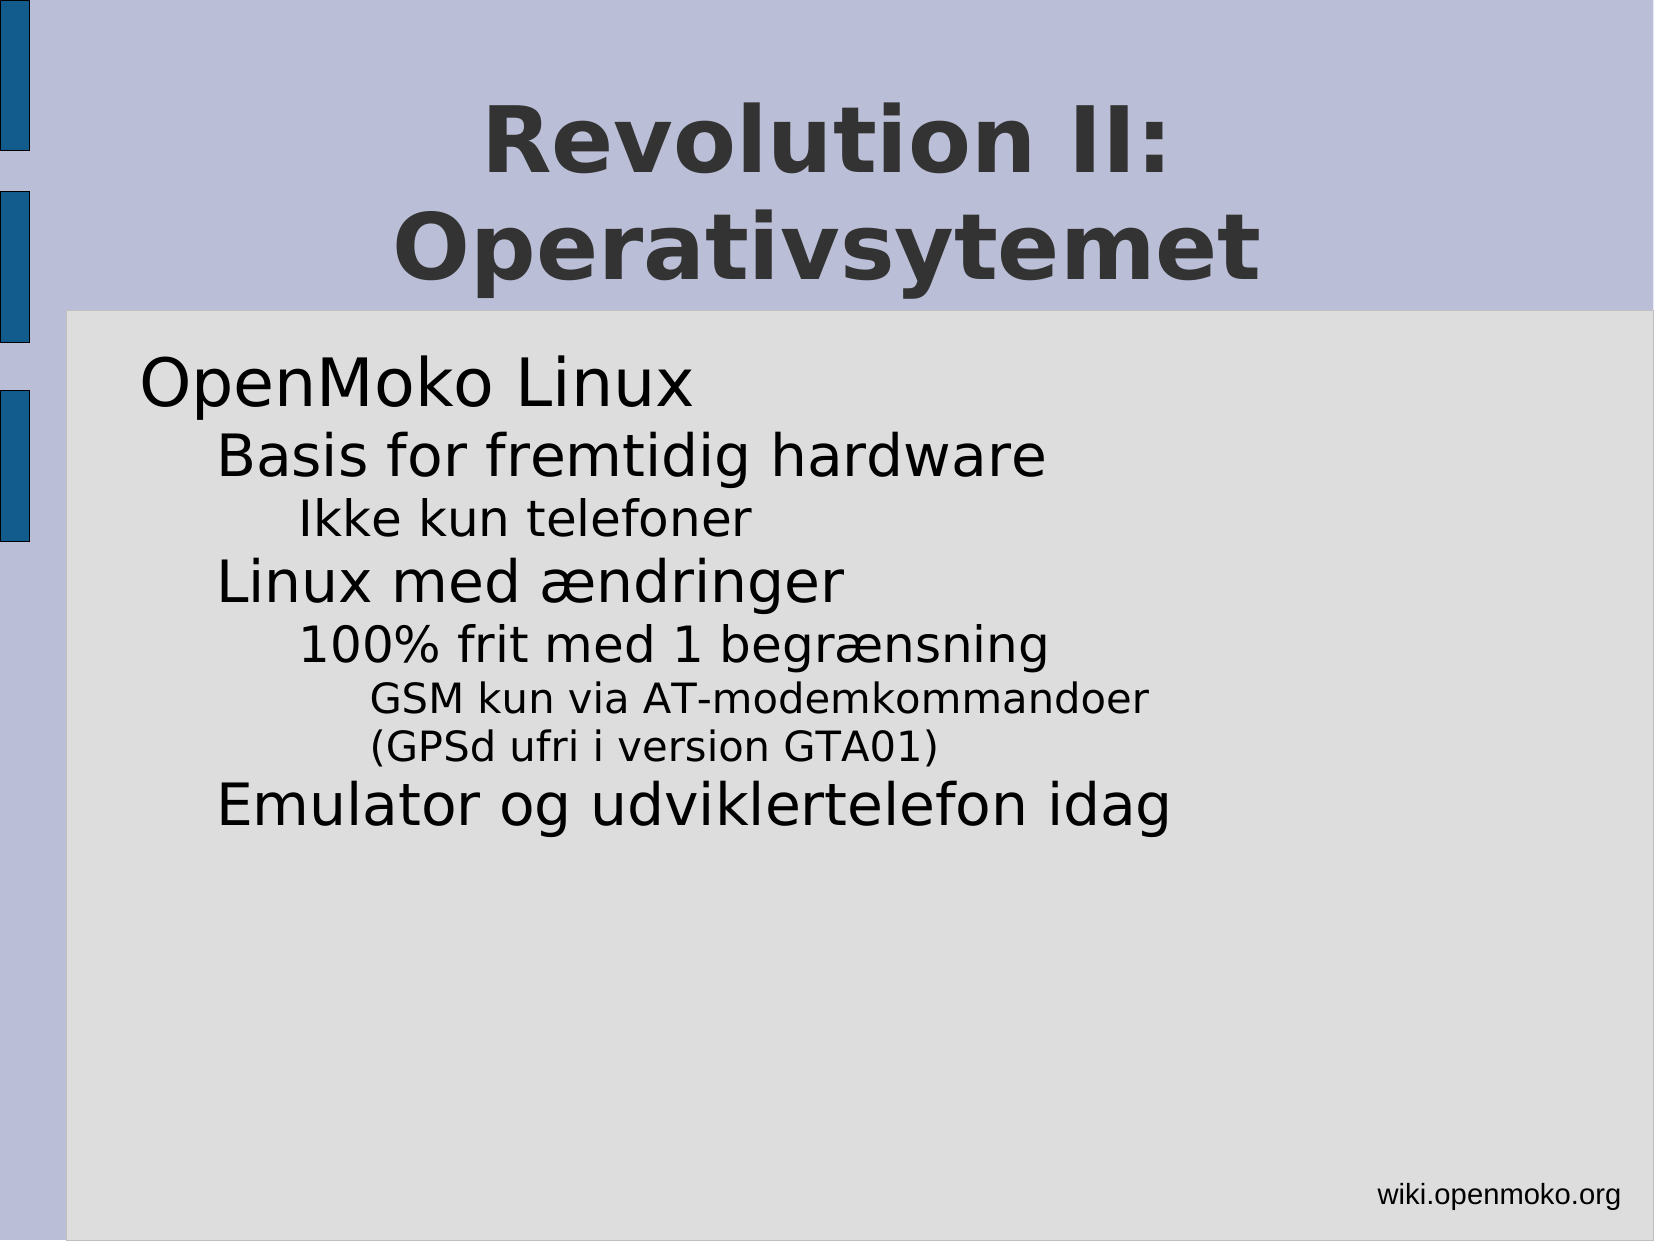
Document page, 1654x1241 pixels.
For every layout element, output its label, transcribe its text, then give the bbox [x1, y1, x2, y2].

title Revolution II: Operativsytemet [121, 87, 1534, 302]
list OpenMoko Linux Basis for fremtidig hardware Ikke kun telefoner Linux med ændringer 100% frit med 1 begrænsning GSM kun via AT-modemkommandoer (GPSd ufri i version GTA01) Emulator og udviklertelefon idag [121, 344, 1534, 1127]
